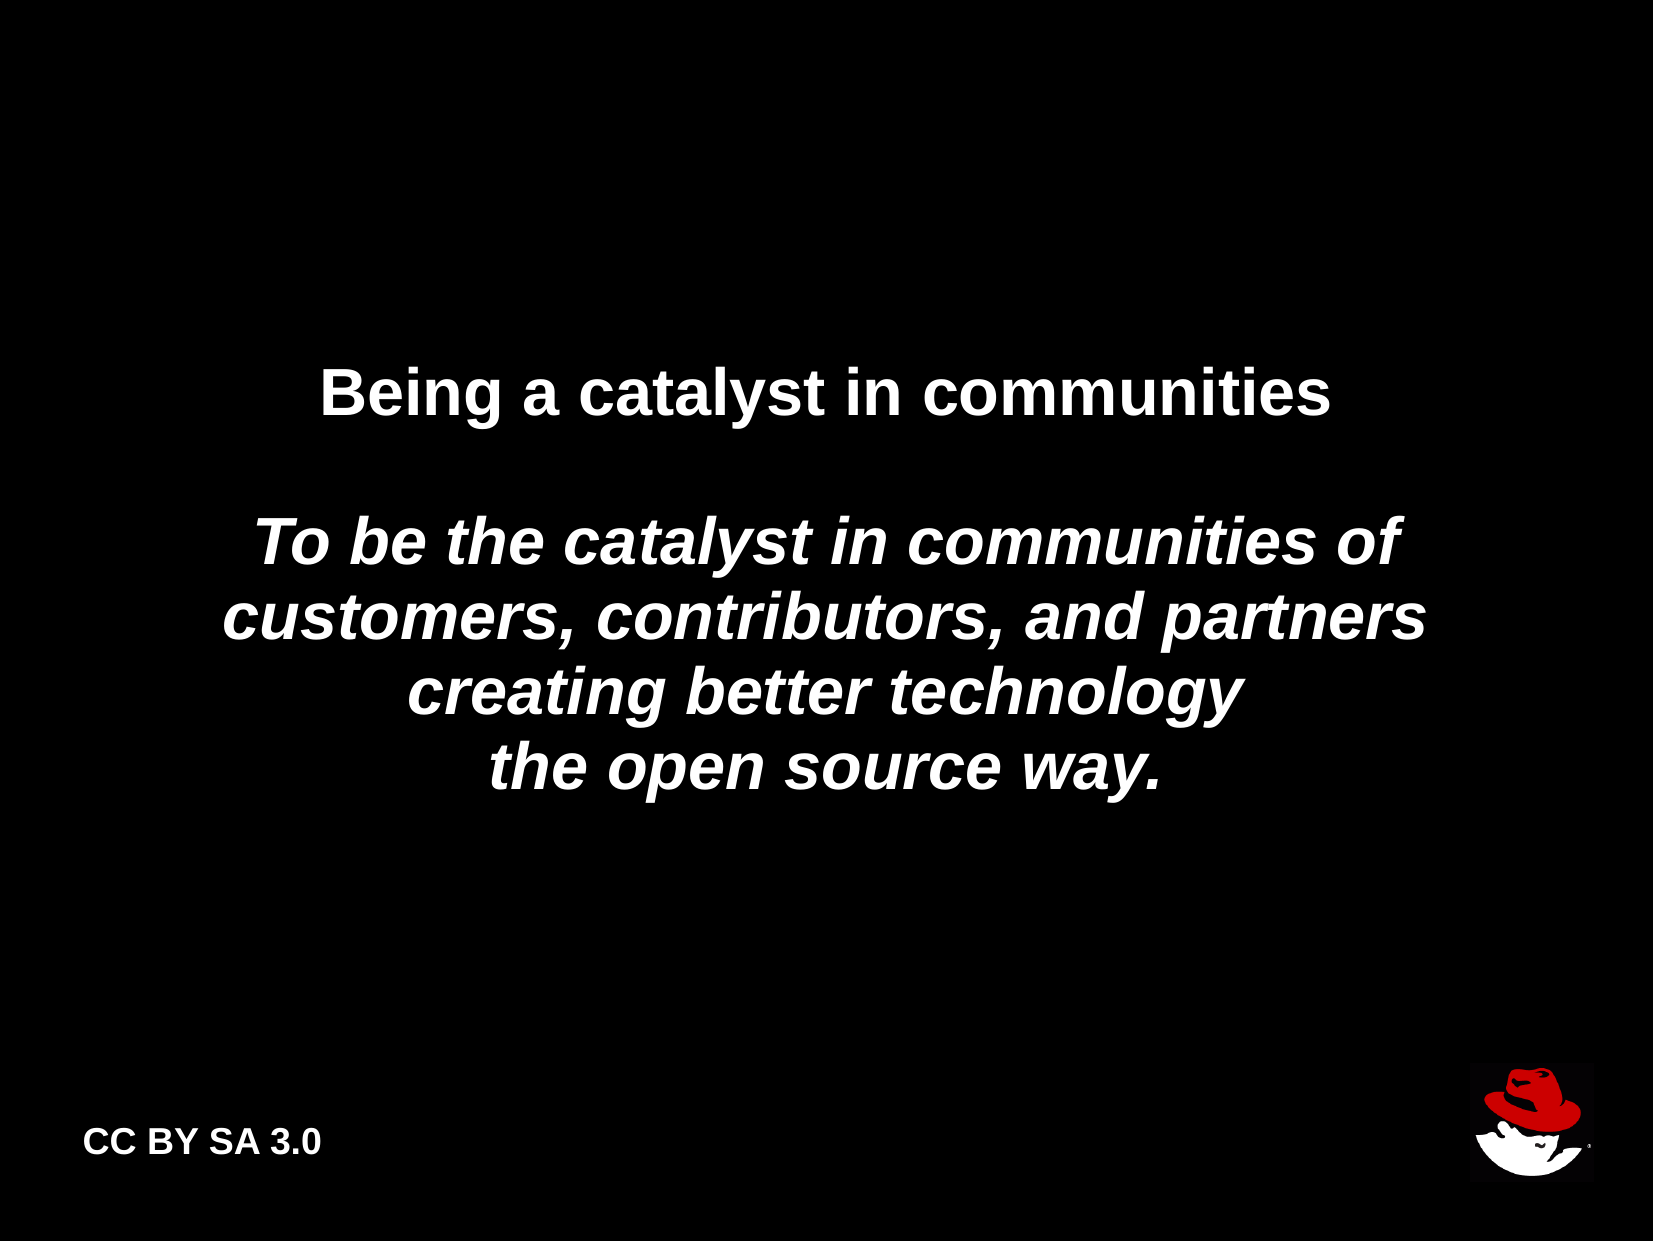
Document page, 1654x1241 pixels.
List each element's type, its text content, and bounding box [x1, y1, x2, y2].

subtitle Being a catalyst in communities To be the catalyst in communities of customers, contributors, and partners creating better technology the open source way. [82, 49, 1571, 1109]
text_box CC BY SA 3.0 [82, 1109, 1571, 1174]
picture [1470, 1063, 1594, 1182]
